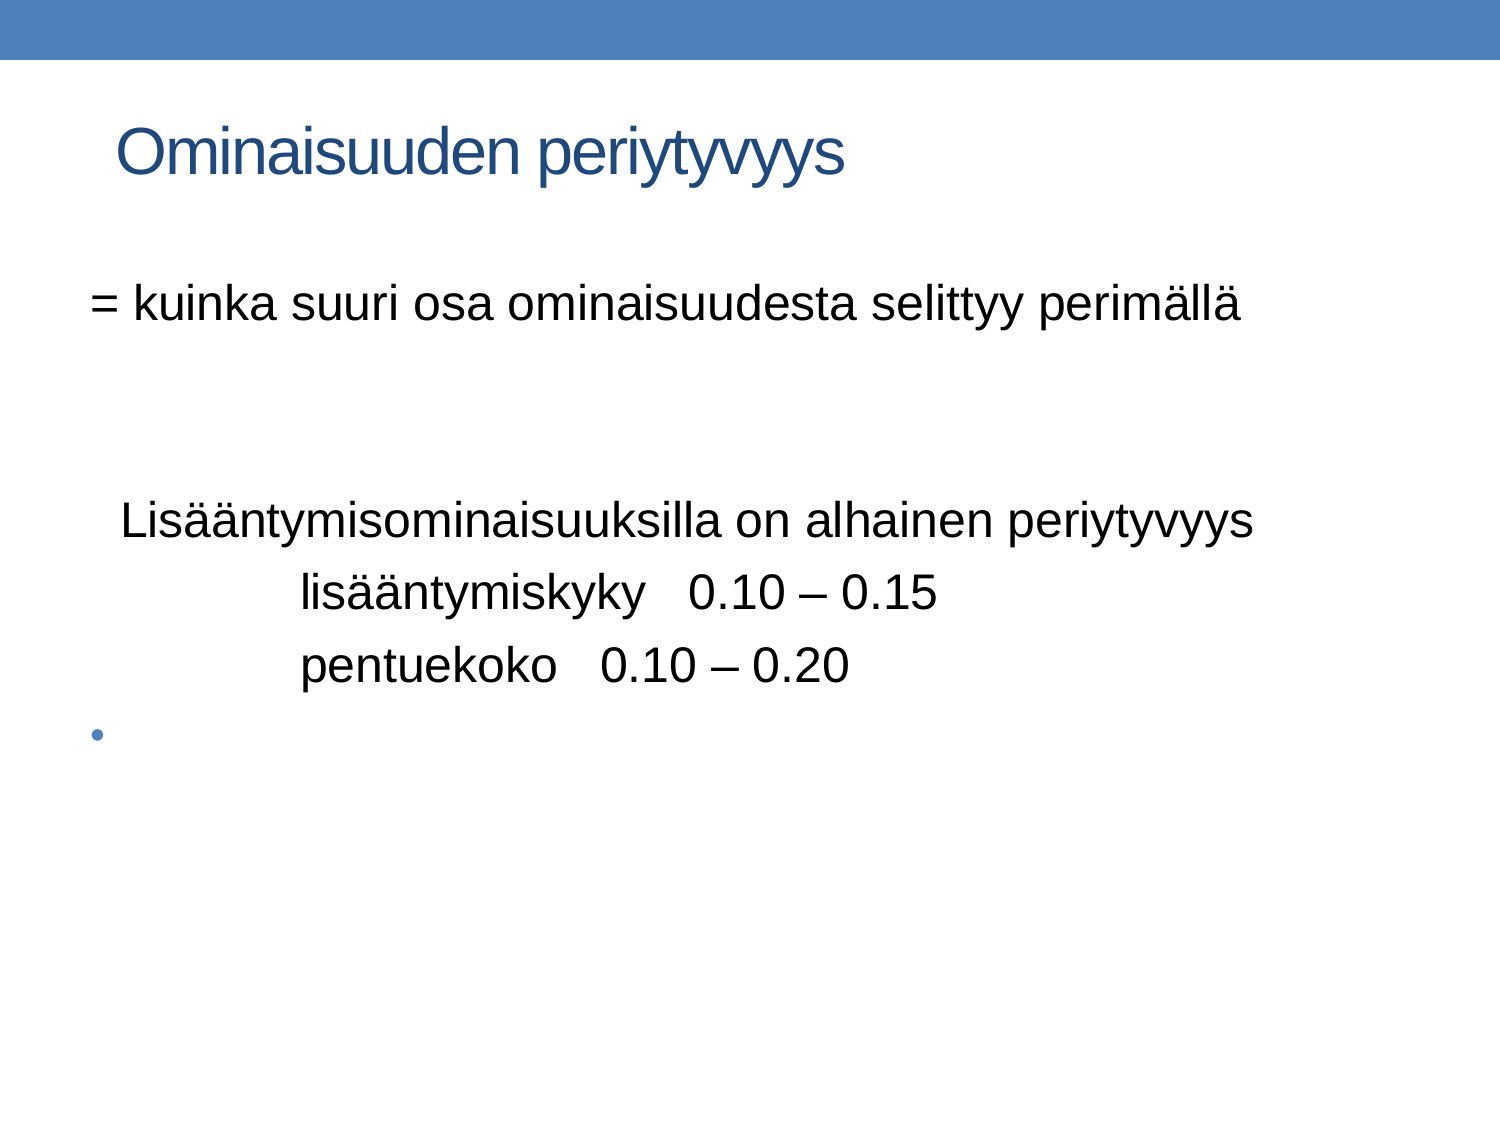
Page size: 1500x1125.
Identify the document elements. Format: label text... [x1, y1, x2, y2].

list = kuinka suuri osa ominaisuudesta selittyy perimällä Lisääntymisominaisuuksilla on alhainen periytyvyys lisääntymiskyky 0.10 – 0.15 pentuekoko 0.10 – 0.20 [75, 262, 1426, 1063]
title Ominaisuuden periytyvyys [100, 54, 1451, 243]
